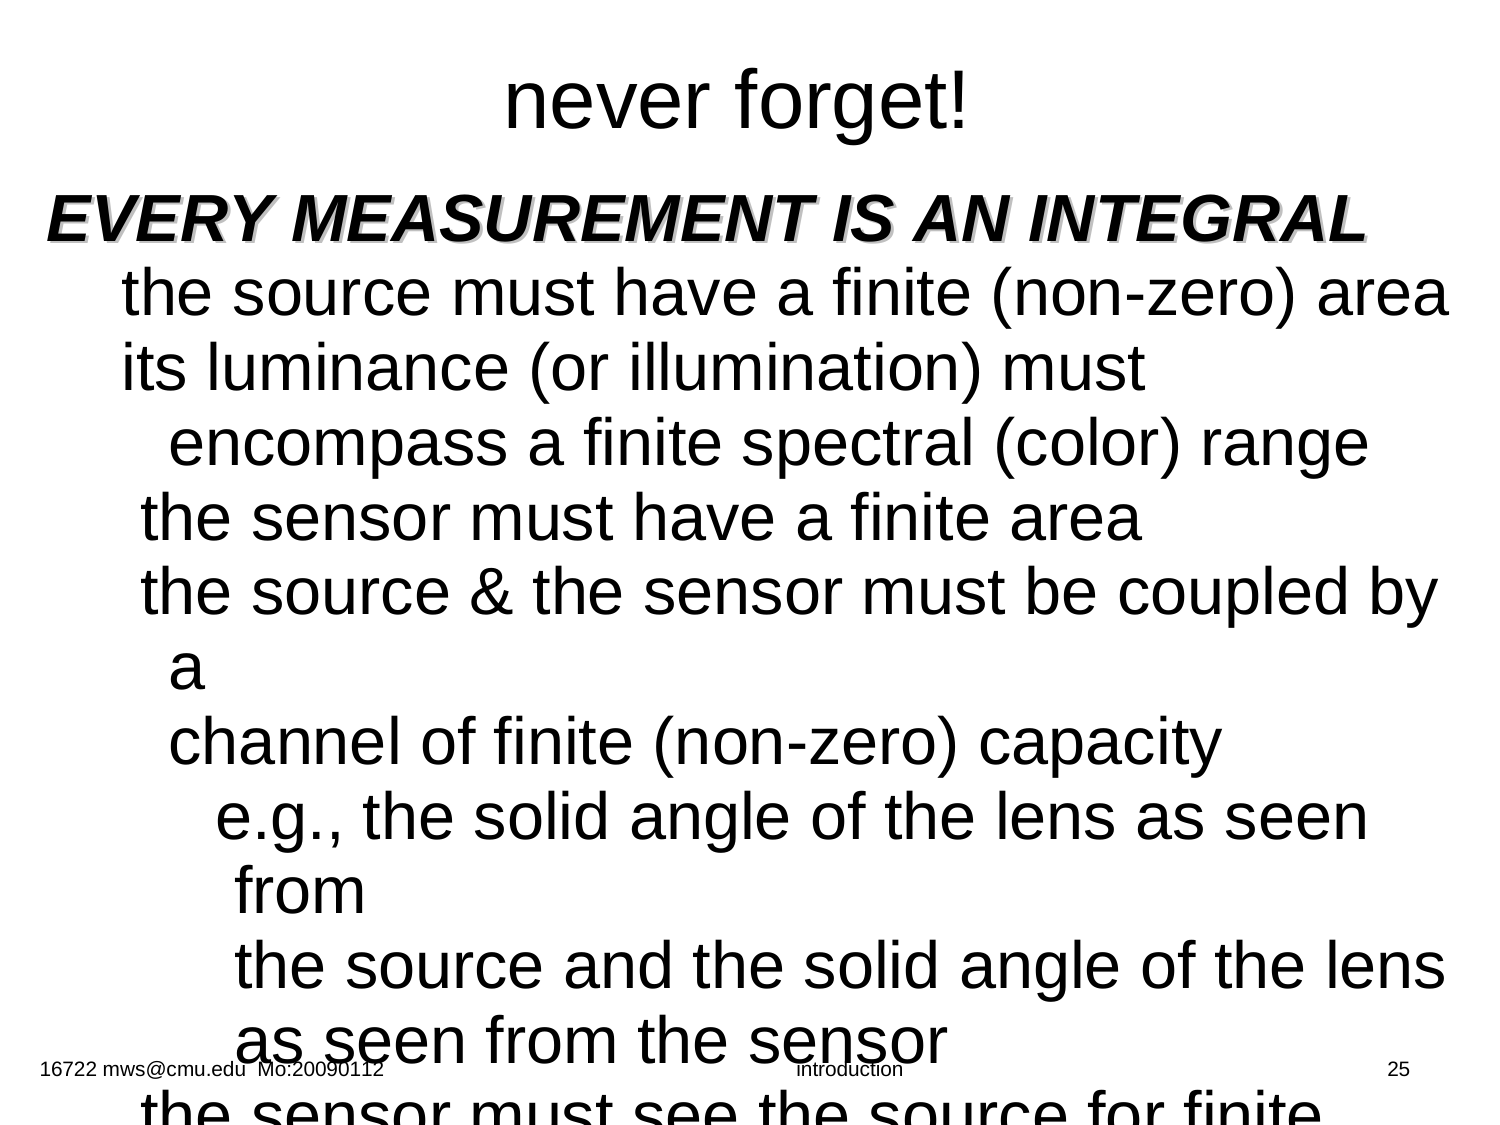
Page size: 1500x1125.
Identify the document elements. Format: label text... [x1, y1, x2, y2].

list EVERY MEASUREMENT IS AN INTEGRAL the source must have a finite (non-zero) area its luminance (or illumination) must encompass a finite spectral (color) range the sensor must have a finite area the source & the sensor must be coupled by a channel of finite (non-zero) capacity e.g., the solid angle of the lens as seen from the source and the solid angle of the lens as seen from the sensor the sensor must see the source for finite time the signal is the integral over these ranges [31, 173, 1482, 1125]
title never forget! [99, 42, 1375, 158]
